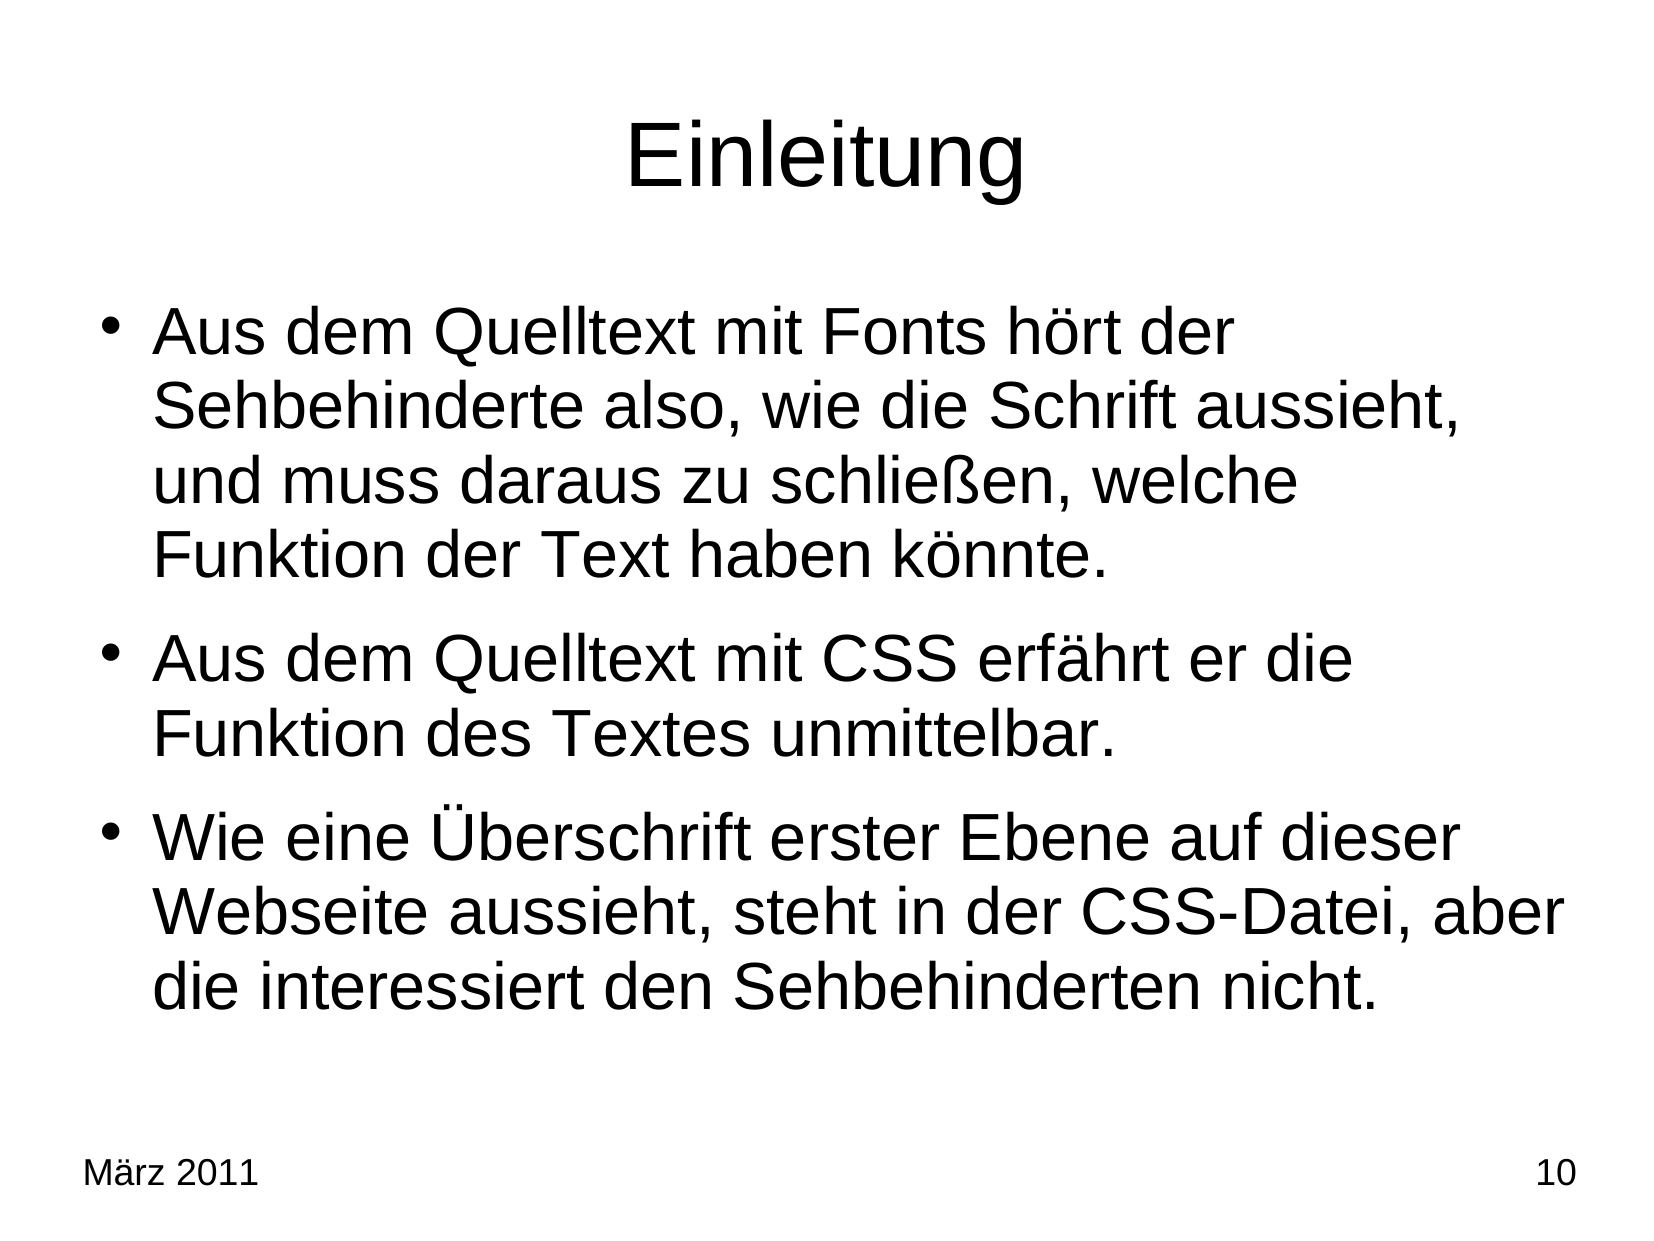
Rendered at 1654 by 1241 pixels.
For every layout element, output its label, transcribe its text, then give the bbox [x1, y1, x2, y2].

list Aus dem Quelltext mit Fonts hört der Sehbehinderte also, wie die Schrift aussieht, und muss daraus zu schließen, welche Funktion der Text haben könnte. Aus dem Quelltext mit CSS erfährt er die Funktion des Textes unmittelbar. Wie eine Überschrift erster Ebene auf dieser Webseite aussieht, steht in der CSS-Datei, aber die interessiert den Sehbehinderten nicht. [82, 290, 1571, 1109]
title Einleitung [82, 49, 1571, 257]
